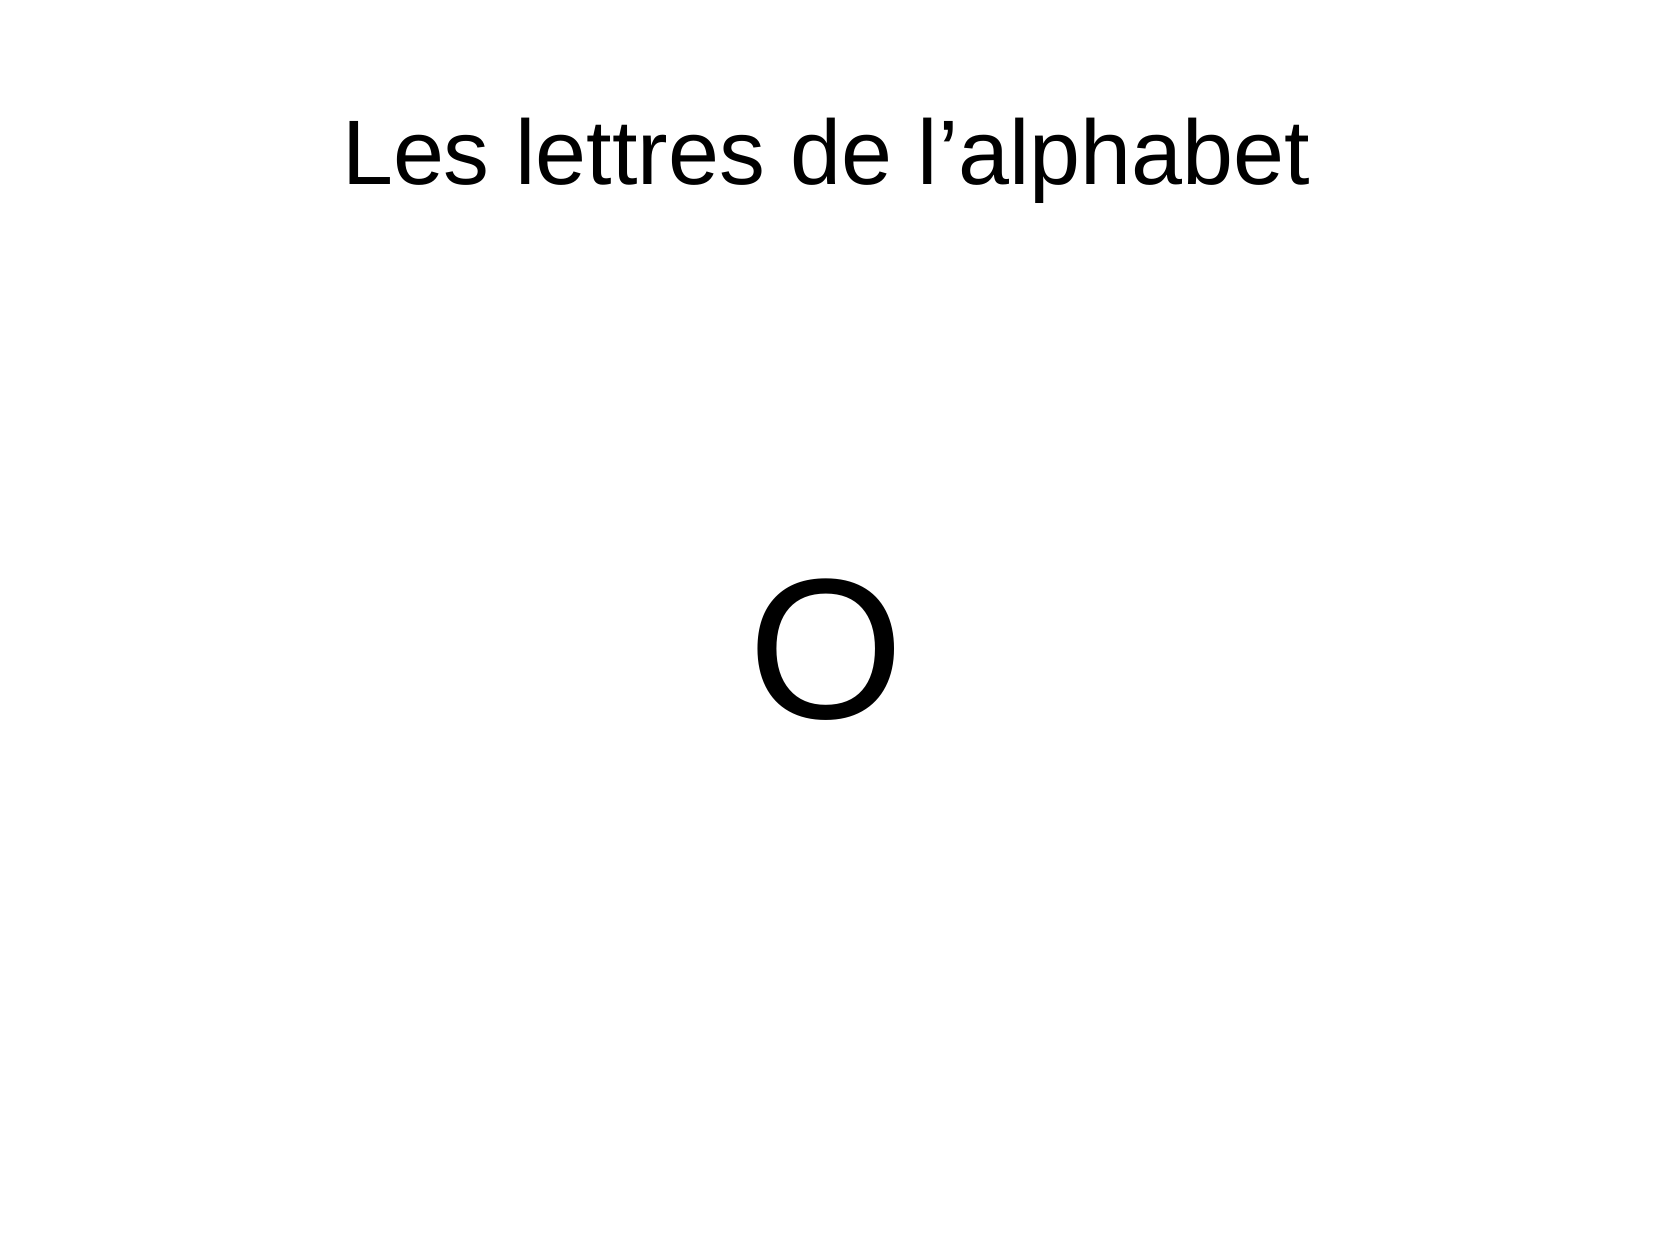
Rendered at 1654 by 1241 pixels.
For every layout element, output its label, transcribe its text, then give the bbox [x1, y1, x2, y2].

title Les lettres de l’alphabet [82, 49, 1571, 257]
subtitle O [82, 290, 1571, 1010]
